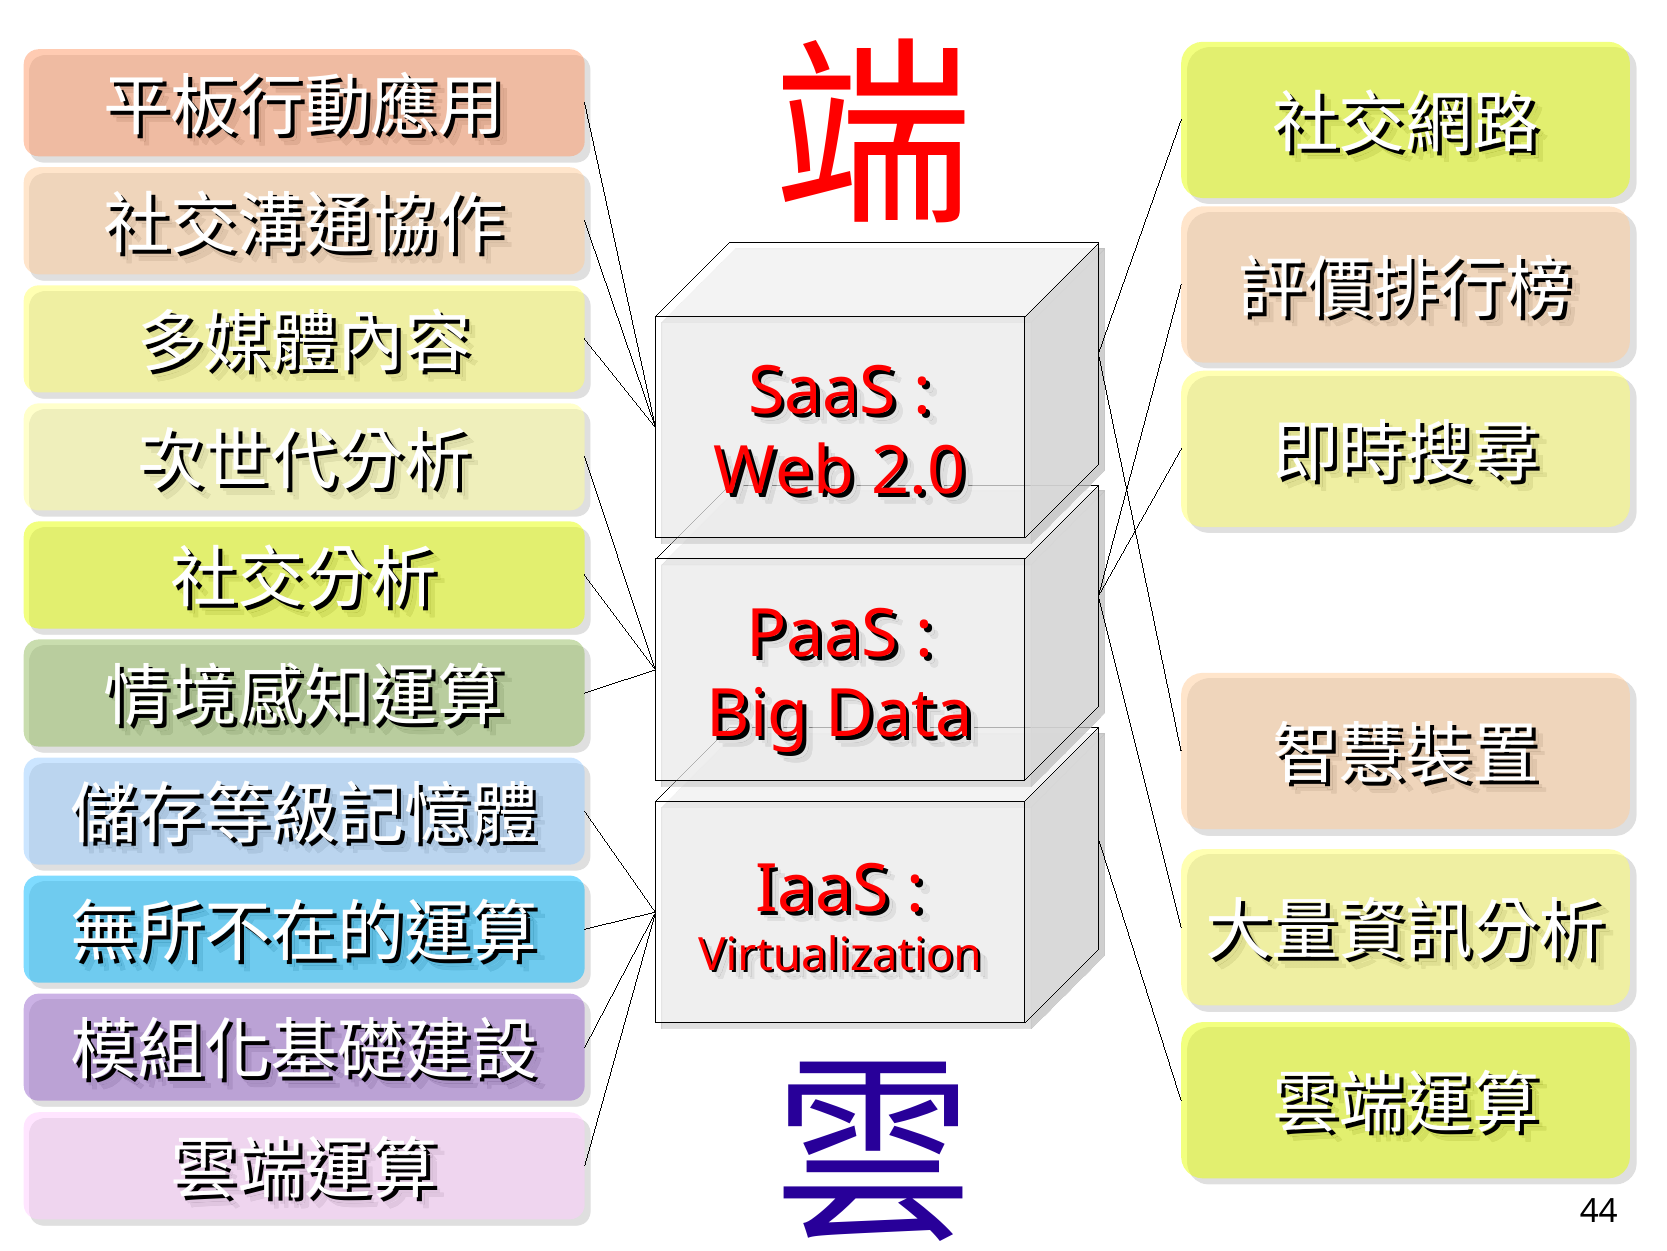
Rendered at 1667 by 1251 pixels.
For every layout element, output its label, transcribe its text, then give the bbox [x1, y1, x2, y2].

text_box Embedded XEN on ARM platforms http://embeddedxen.sf.net [655, 485, 1097, 559]
text_box 智慧裝置 [1181, 672, 1630, 830]
text_box 應用軟體 Application Social Computing, Enterprise, ISV,… [655, 242, 1098, 317]
text_box 雲 [758, 1017, 996, 1251]
text_box 無所不在的運算 [23, 875, 585, 983]
text_box 平板行動應用 [23, 49, 585, 157]
text_box *#06# [655, 727, 1097, 802]
text_box SaaS : Web 2.0 [655, 317, 1024, 538]
text_box PaaS : Big Data [655, 559, 1024, 781]
text_box 雲端運算 [1181, 1022, 1630, 1179]
text_box 社交分析 [23, 521, 585, 629]
text_box 社交溝通協作 [23, 167, 585, 275]
text_box 社交網路 [1181, 41, 1630, 199]
text_box 大量資訊分析 [1181, 849, 1630, 1006]
text_box 雲端運算 [23, 1112, 585, 1220]
text_box 即時搜尋 [1181, 370, 1630, 528]
text_box 端 [758, 0, 996, 255]
text_box 多媒體內容 [23, 285, 585, 393]
text_box 模組化基礎建設 [23, 993, 585, 1101]
text_box IaaS : Virtualization [655, 802, 1024, 1023]
text_box 次世代分析 [23, 403, 585, 511]
text_box 評價排行榜 [1181, 206, 1630, 363]
text_box 情境感知運算 [23, 639, 585, 747]
text_box 儲存等級記憶體 [23, 757, 585, 865]
